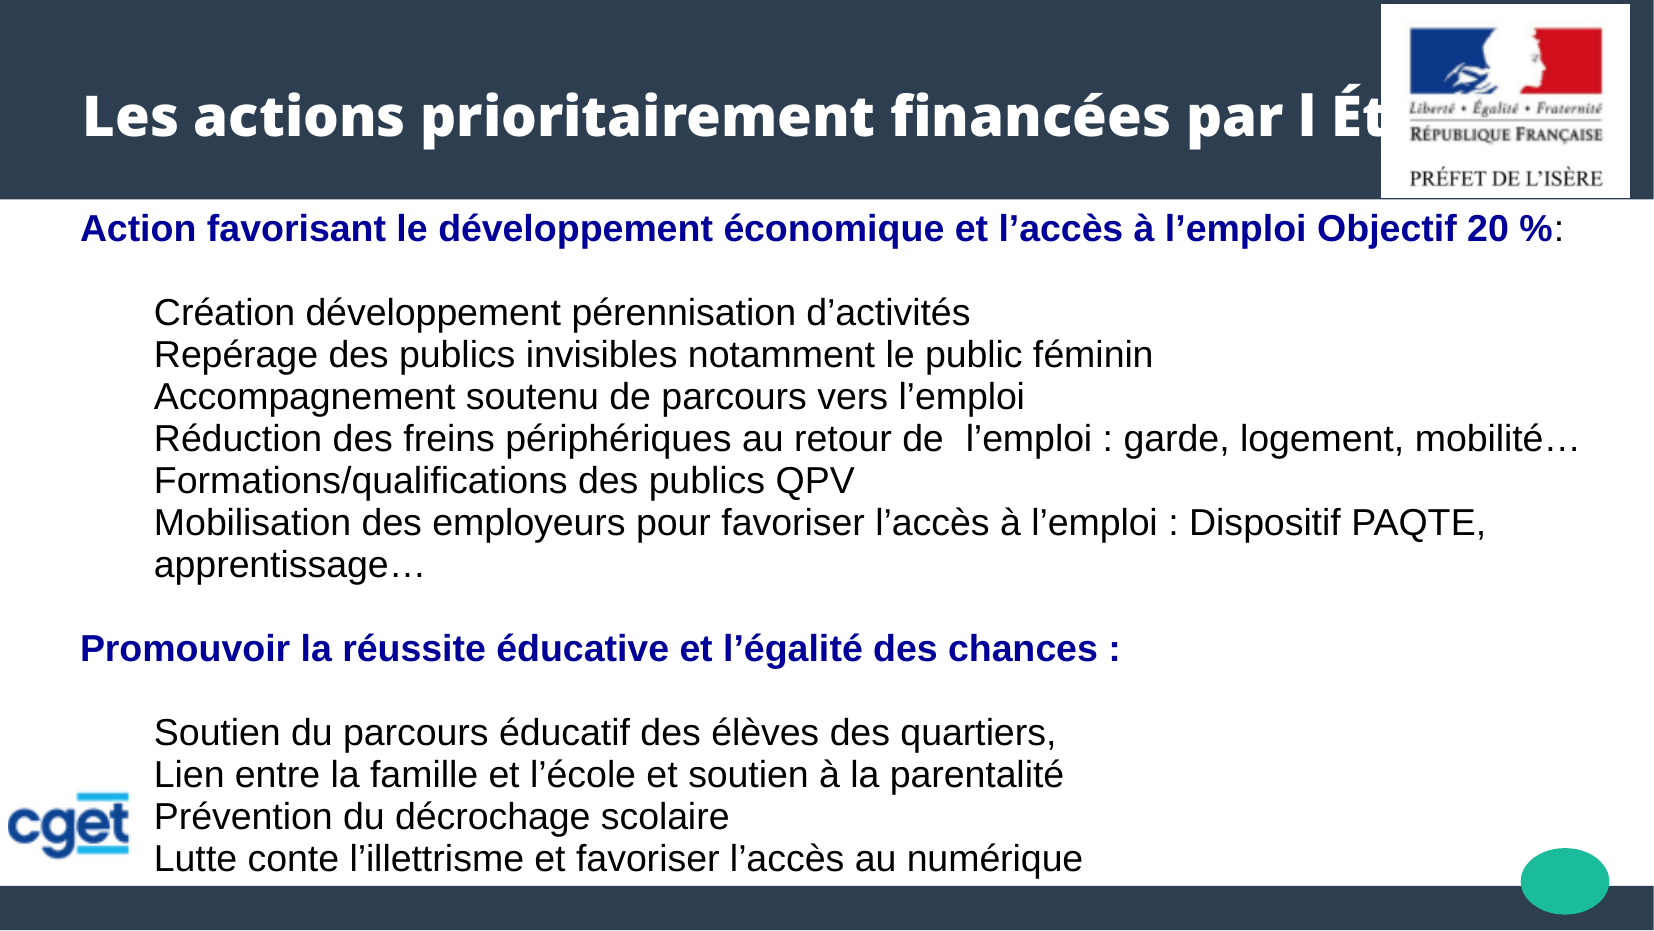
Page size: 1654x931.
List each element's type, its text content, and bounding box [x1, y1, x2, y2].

picture [1381, 4, 1630, 198]
text_box Action favorisant le développement économique et l’accès à l’emploi Objectif 20 %: Création développement pérennisation d’activités Repérage des publics invisibles notamment le public féminin Accompagnement soutenu de parcours vers l’emploi Réduction des freins périphériques au retour de l’emploi : garde, logement, mobilité… Formations/qualifications des publics QPV Mobilisation des employeurs pour favoriser l’accès à l’emploi : Dispositif PAQTE, apprentissage… Promouvoir la réussite éducative et l’égalité des chances : Soutien du parcours éducatif des élèves des quartiers, Lien entre la famille et l’école et soutien à la parentalité Prévention du décrochage scolaire Lutte conte l’illettrisme et favoriser l’accès au numérique [65, 200, 1625, 921]
text_box [106, 921, 1619, 931]
picture [8, 779, 65, 863]
title Les actions prioritairement financées par l État [82, 0, 1571, 200]
